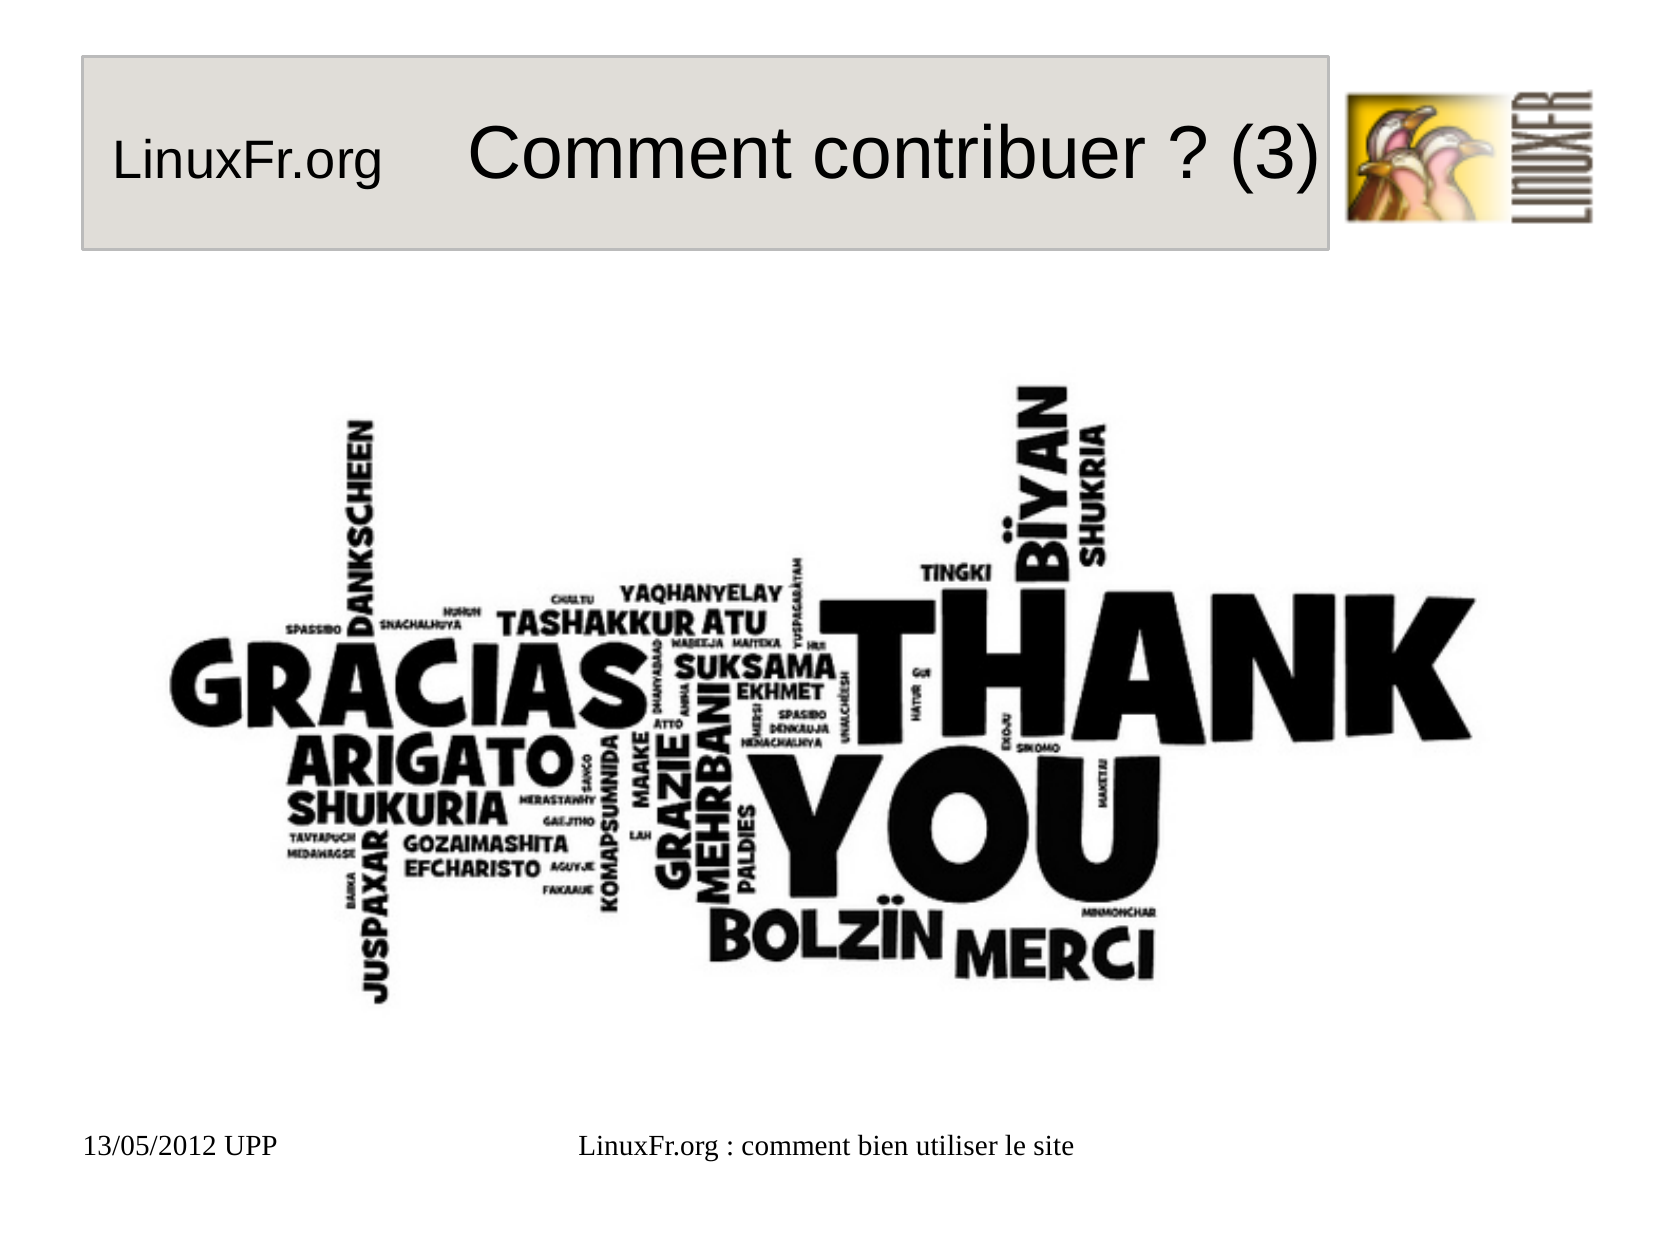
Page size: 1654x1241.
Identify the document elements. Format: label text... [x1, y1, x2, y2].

picture [147, 265, 1498, 1110]
picture [1341, 88, 1601, 229]
title LinuxFr.org Comment contribuer ? (3) [82, 56, 1329, 250]
